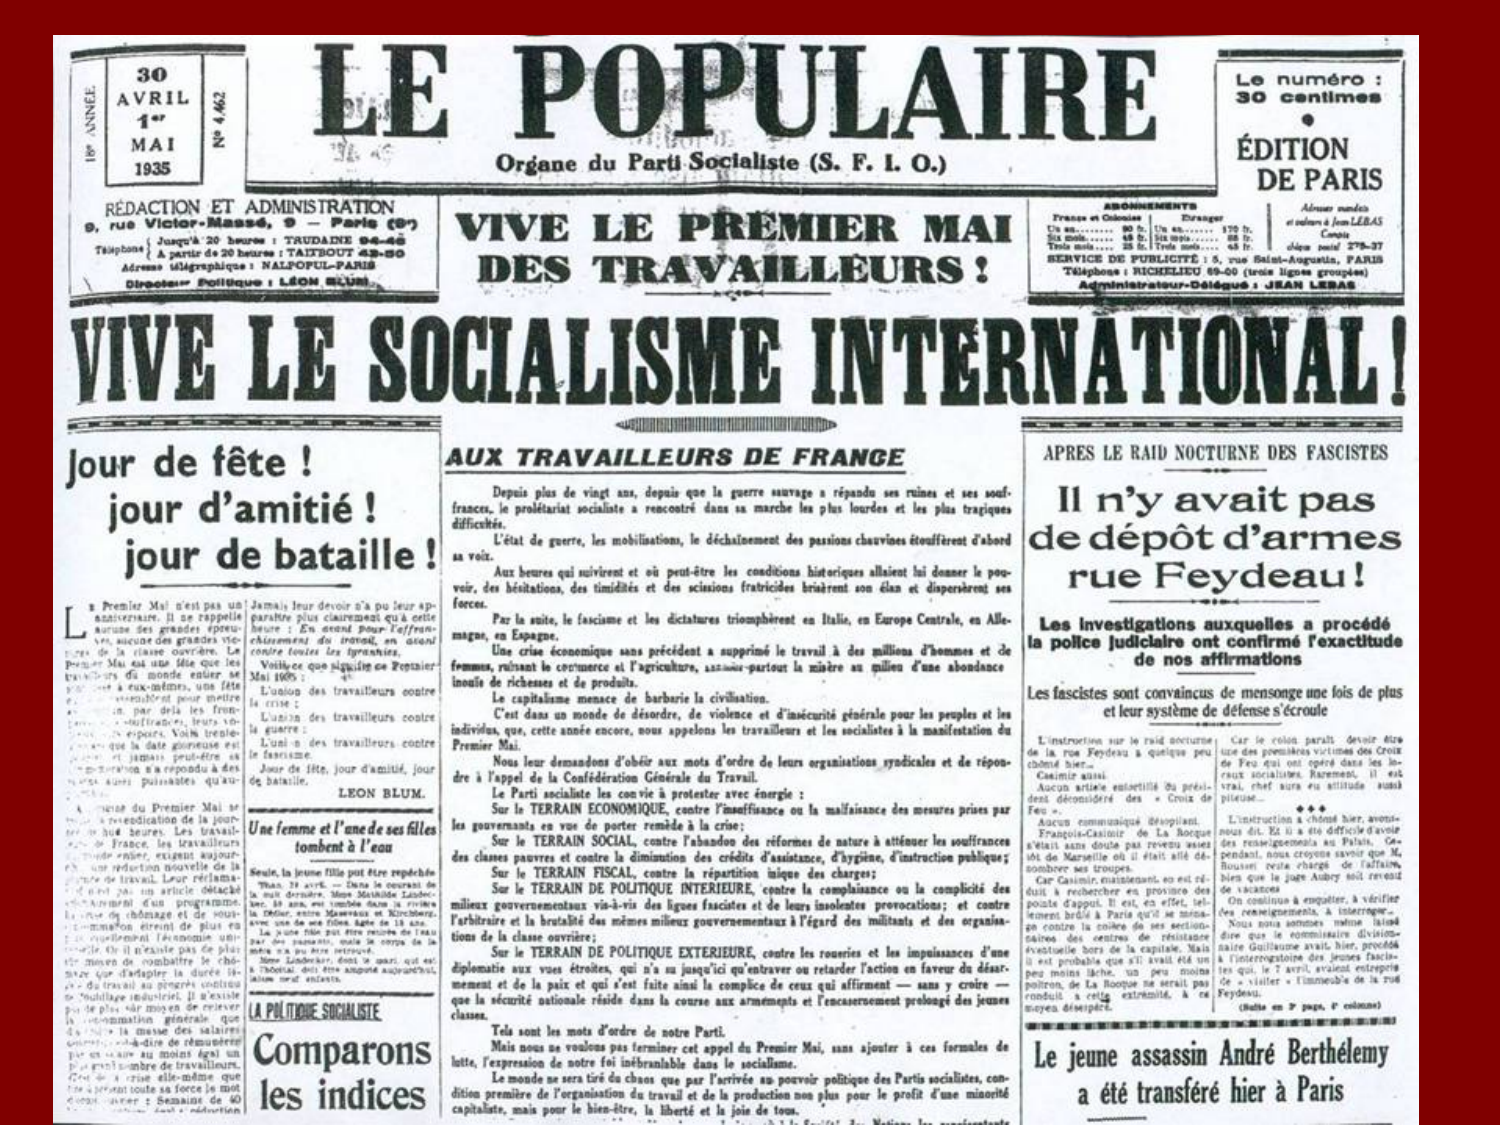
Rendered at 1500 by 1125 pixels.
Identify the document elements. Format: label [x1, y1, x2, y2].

picture [53, 35, 1419, 1125]
